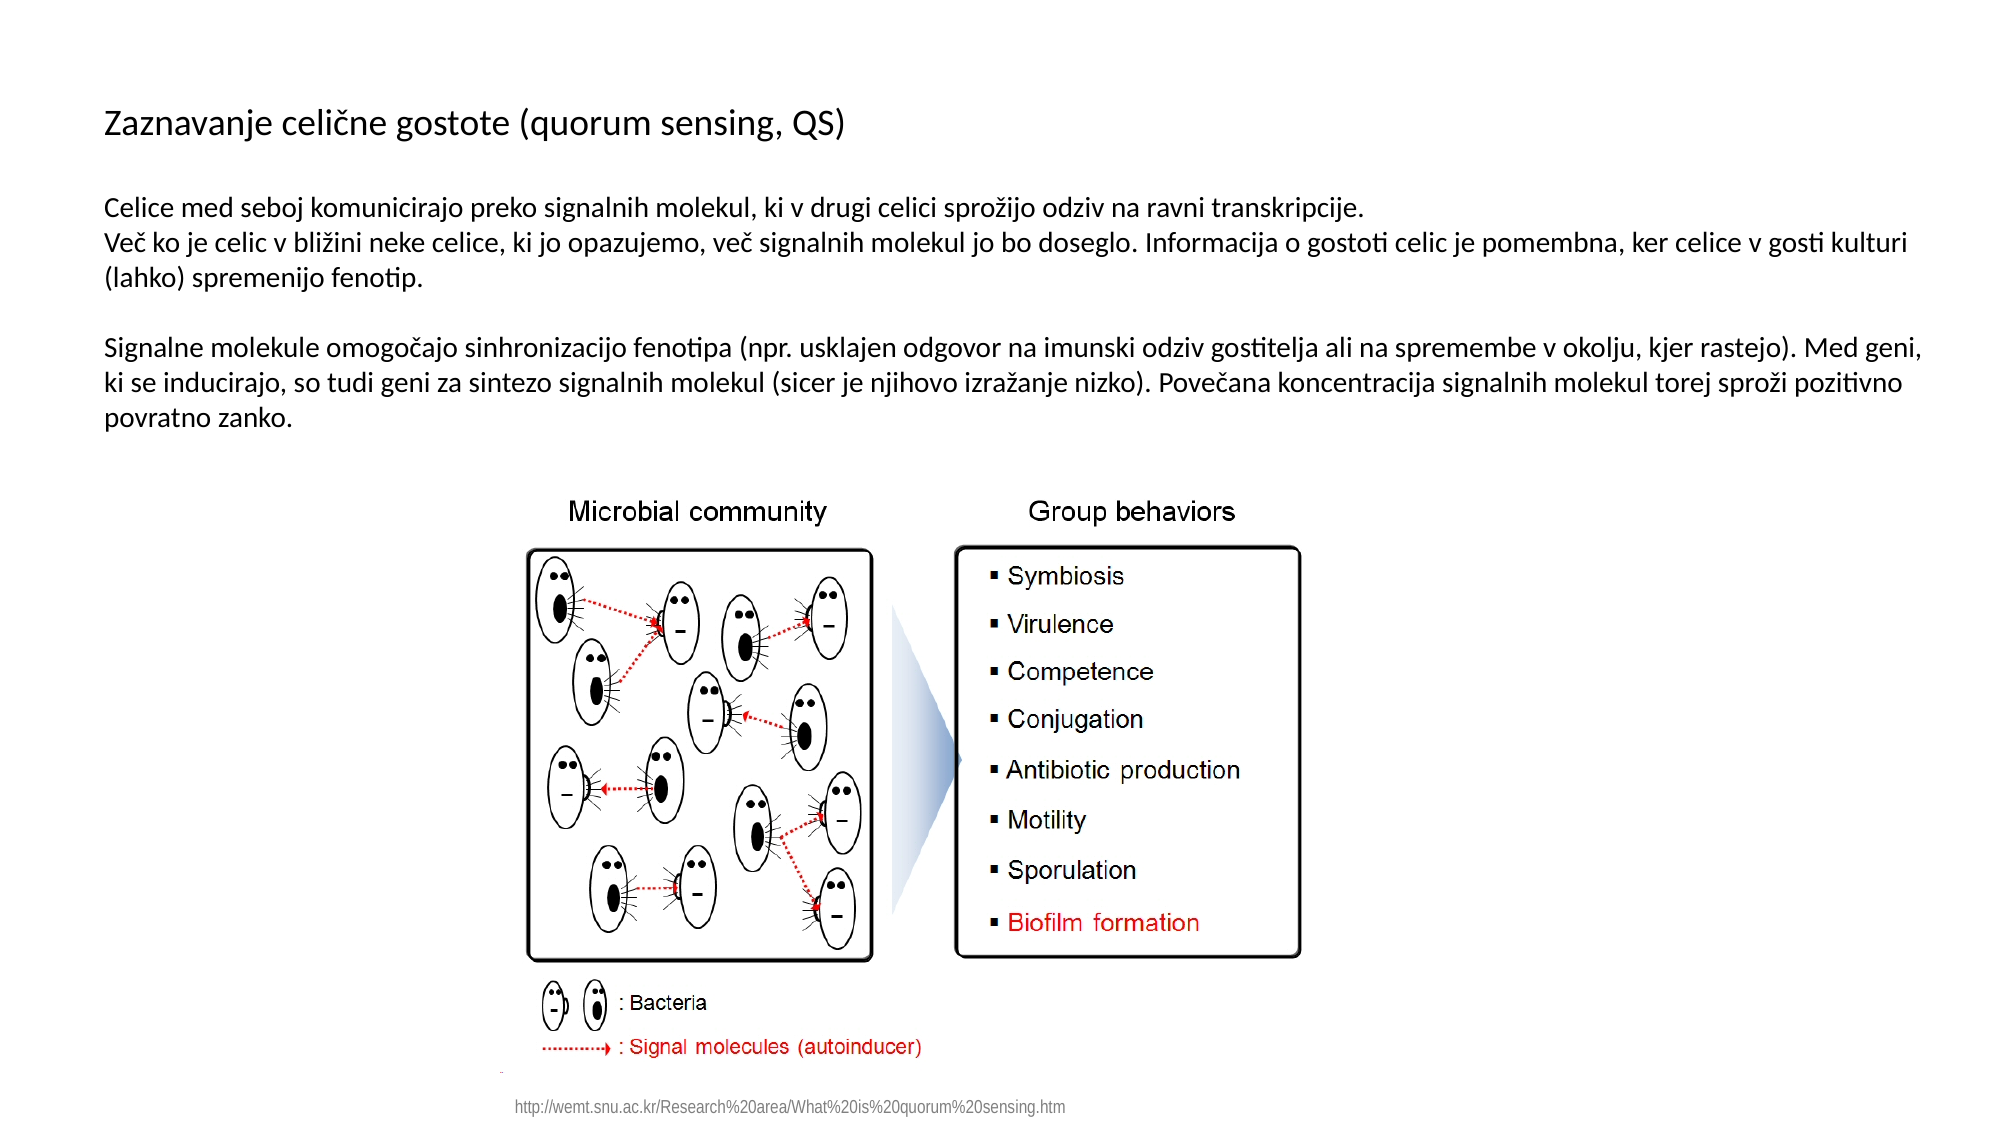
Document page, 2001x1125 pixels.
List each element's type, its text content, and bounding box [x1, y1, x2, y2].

text_box http://wemt.snu.ac.kr/Research%20area/What%20is%20quorum%20sensing.htm [500, 1087, 1500, 1125]
picture [500, 484, 1307, 1073]
text_box Zaznavanje celične gostote (quorum sensing, QS) Celice med seboj komunicirajo preko signalnih molekul, ki v drugi celici sprožijo odziv na ravni transkripcije. Več ko je celic v bližini neke celice, ki jo opazujemo, več signalnih molekul jo bo doseglo. Informacija o gostoti celic je pomembna, ker celice v gosti kulturi (lahko) spremenijo fenotip. Signalne molekule omogočajo sinhronizacijo fenotipa (npr. usklajen odgovor na imunski odziv gostitelja ali na spremembe v okolju, kjer rastejo). Med geni, ki se inducirajo, so tudi geni za sintezo signalnih molekul (sicer je njihovo izražanje nizko). Povečana koncentracija signalnih molekul torej sproži pozitivno povratno zanko. [89, 90, 1944, 511]
